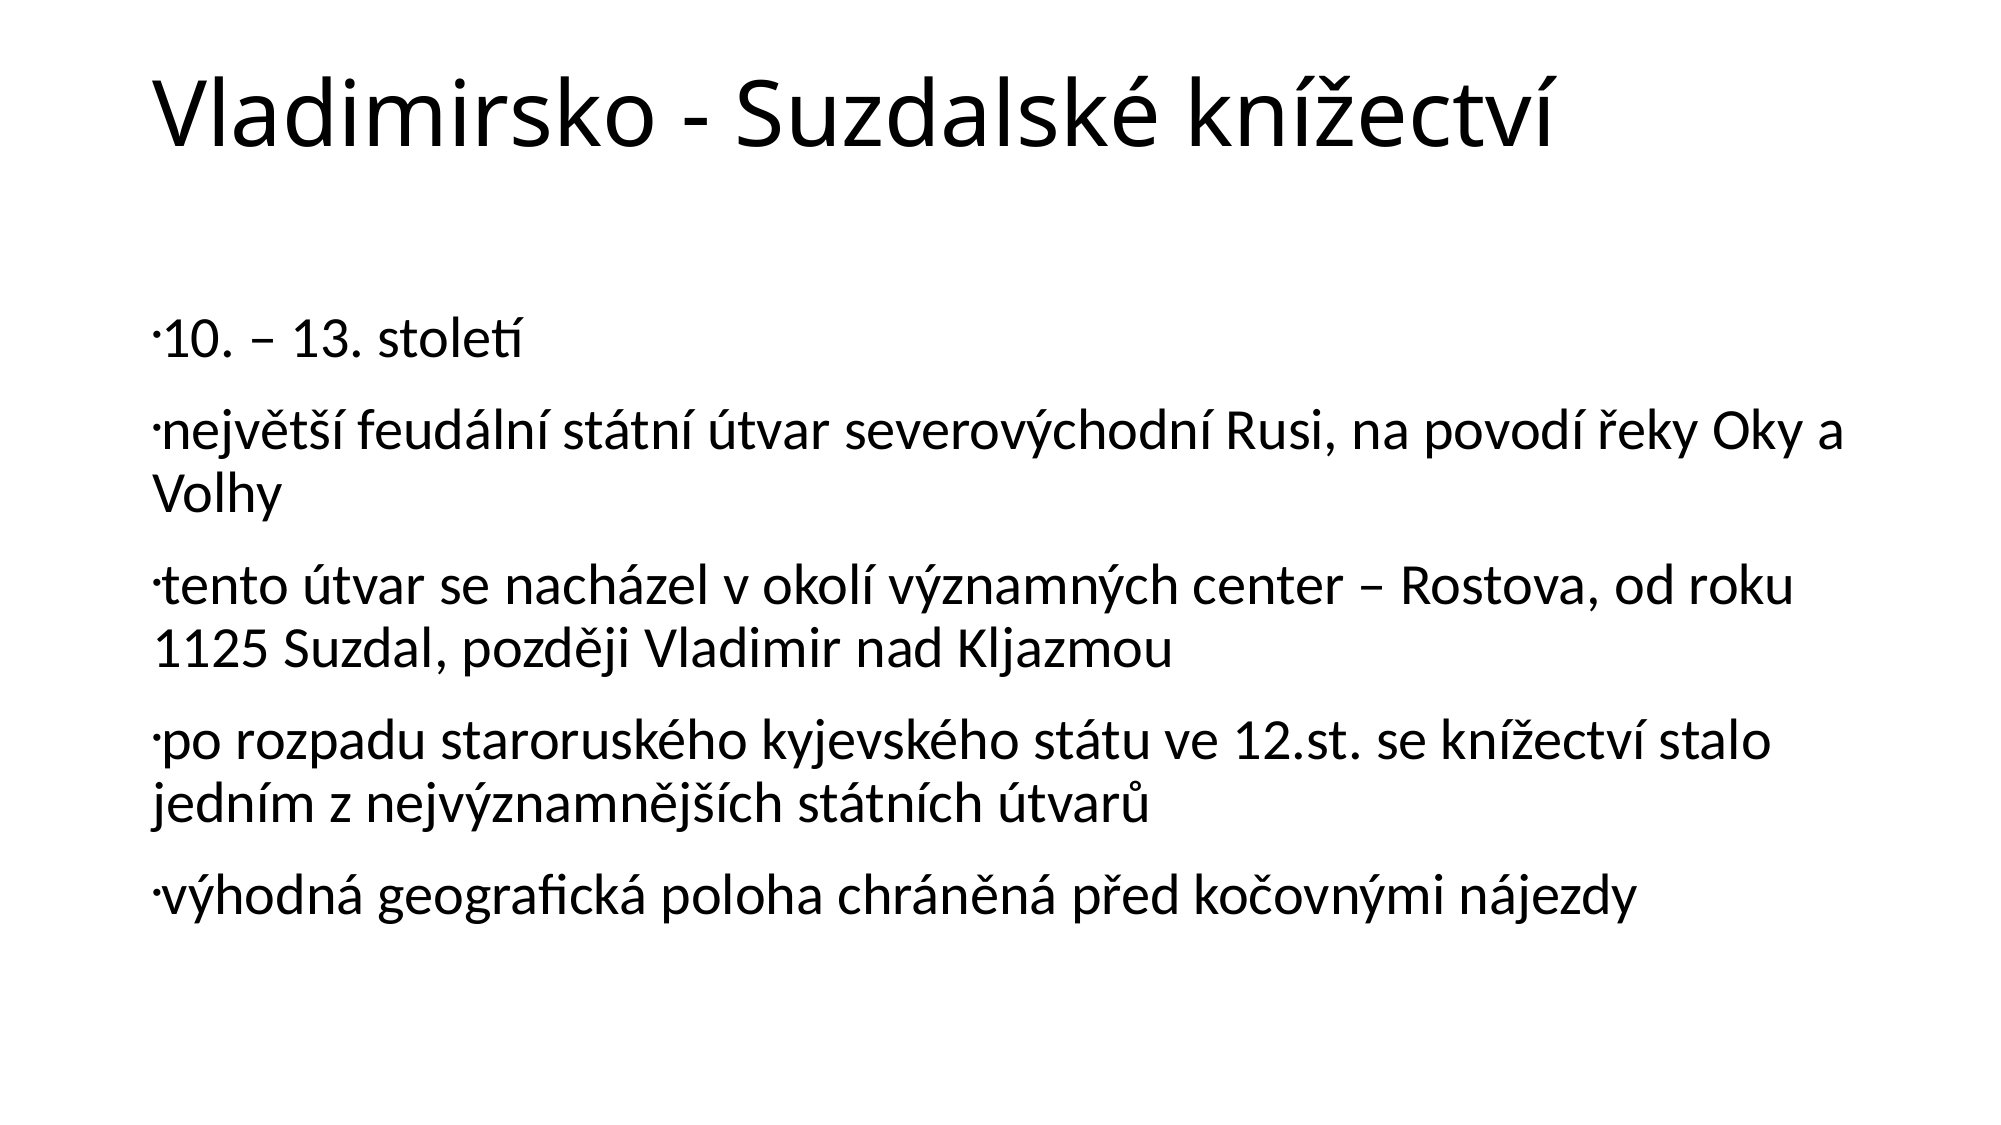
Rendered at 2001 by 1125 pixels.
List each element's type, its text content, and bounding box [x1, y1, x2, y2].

title Vladimirsko - Suzdalské knížectví [137, 59, 1863, 278]
list 10. – 13. století největší feudální státní útvar severovýchodní Rusi, na povodí řeky Oky a Volhy tento útvar se nacházel v okolí významných center – Rostova, od roku 1125 Suzdal, později Vladimir nad Kljazmou po rozpadu staroruského kyjevského státu ve 12.st. se knížectví stalo jedním z nejvýznamnějších státních útvarů výhodná geografická poloha chráněná před kočovnými nájezdy [137, 299, 1863, 1014]
